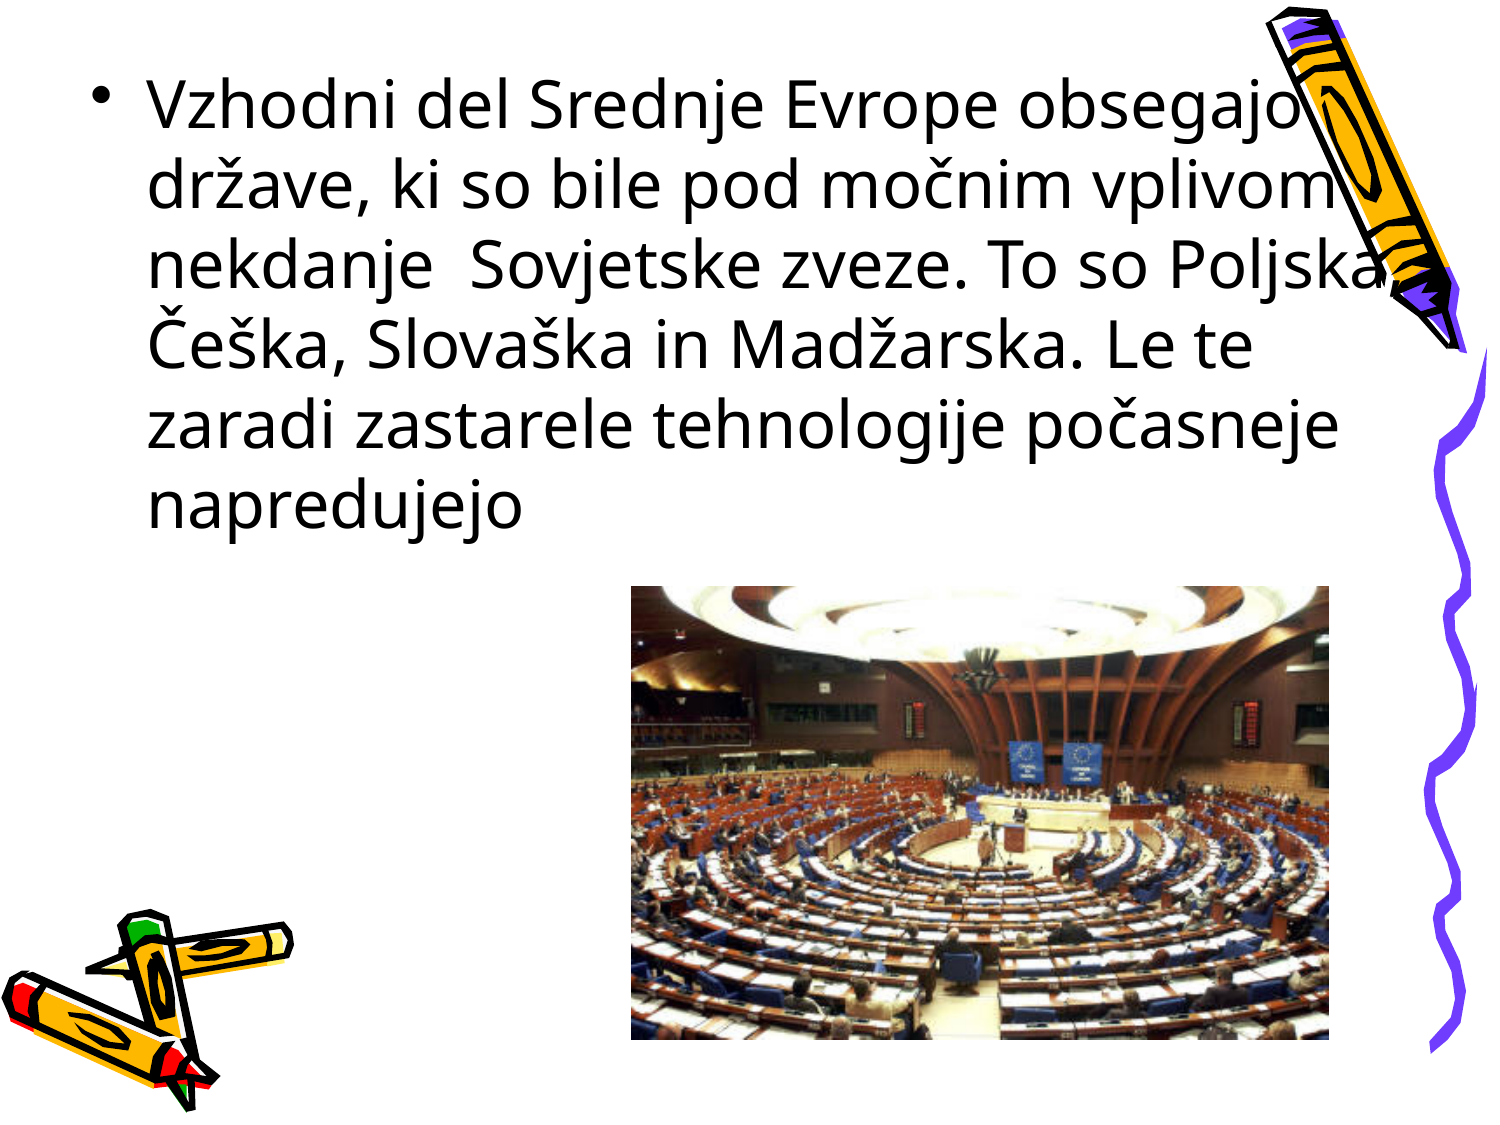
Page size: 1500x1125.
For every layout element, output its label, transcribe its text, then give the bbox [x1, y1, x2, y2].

list Vzhodni del Srednje Evrope obsegajo države, ki so bile pod močnim vplivom nekdanje Sovjetske zveze. To so Poljska, Češka, Slovaška in Madžarska. Le te zaradi zastarele tehnologije počasneje napredujejo [75, 54, 1425, 1005]
picture [631, 586, 1329, 1040]
